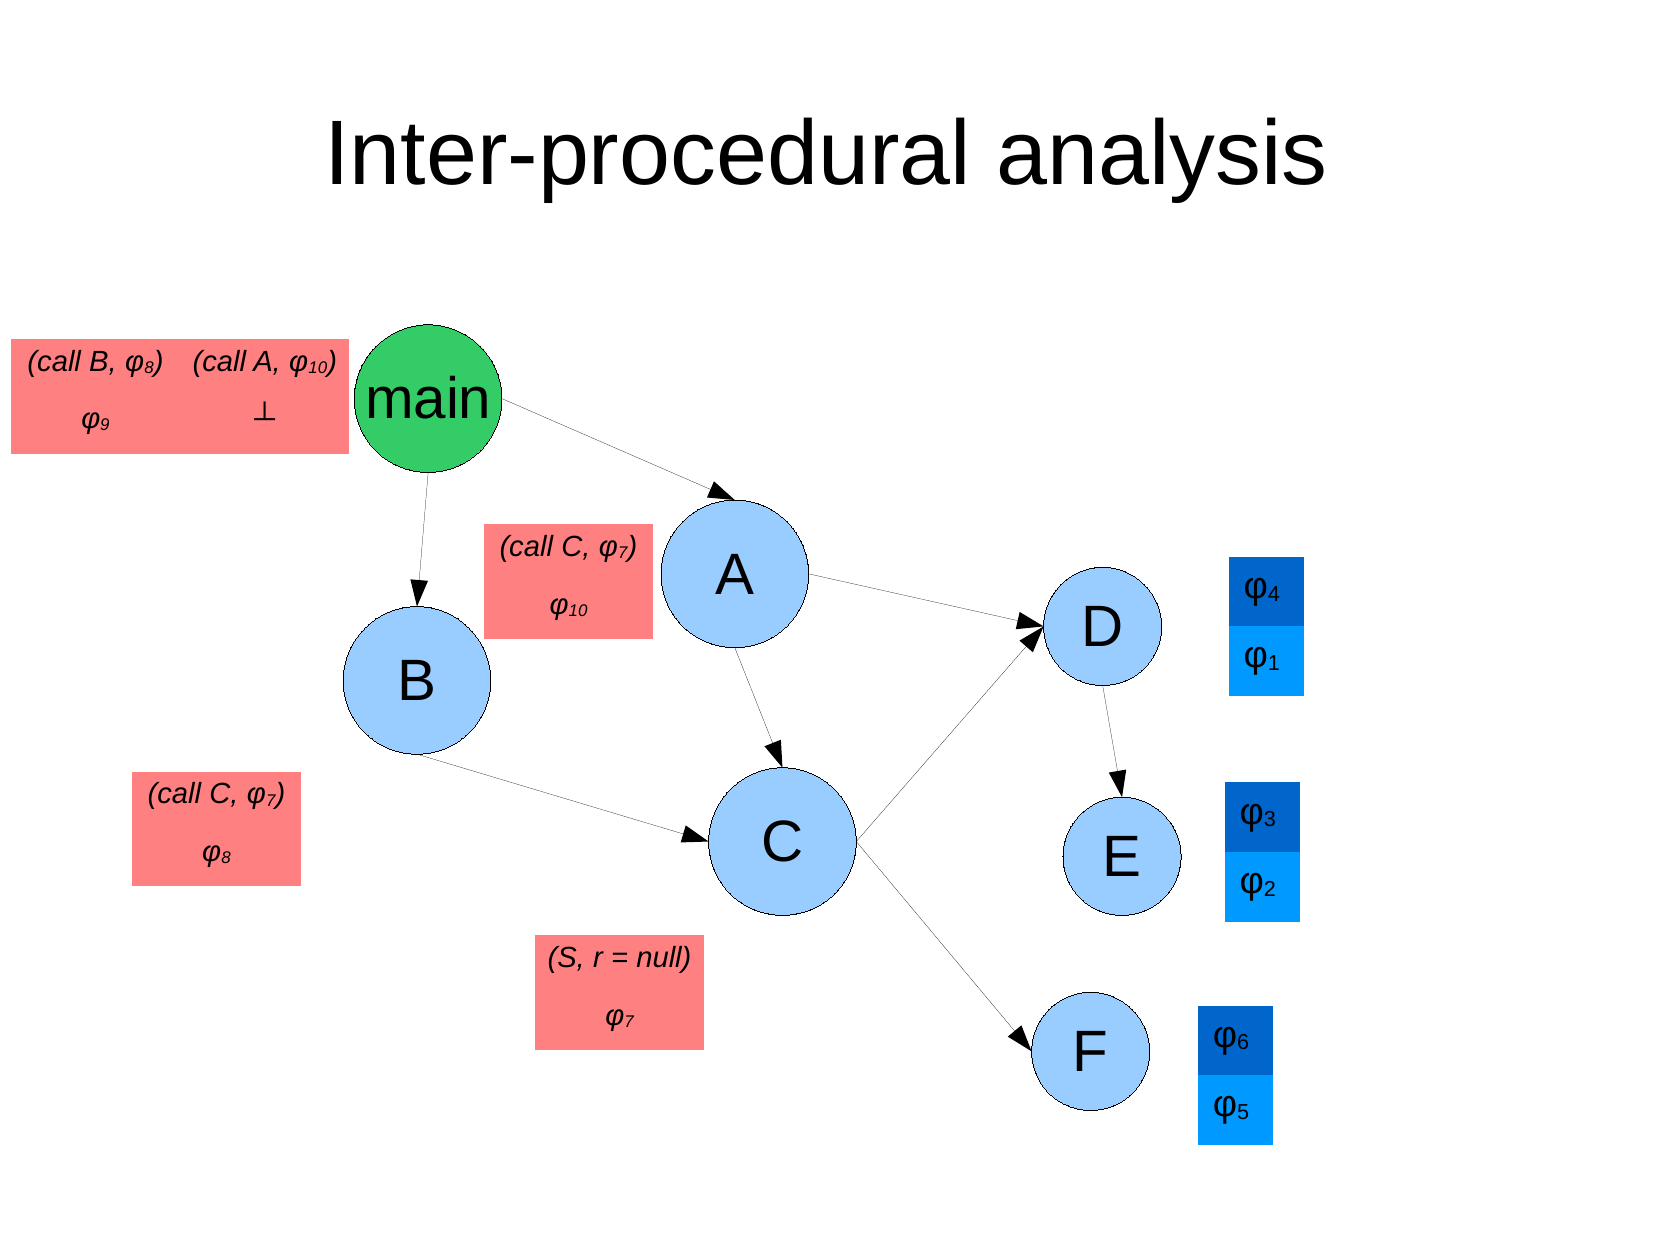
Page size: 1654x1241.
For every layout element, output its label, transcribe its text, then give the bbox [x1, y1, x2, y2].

table_cell φ8 [132, 829, 301, 886]
table_header (call C, φ7) [484, 524, 653, 582]
text_box F [1031, 992, 1150, 1111]
table_header (call B, φ8) [11, 339, 180, 396]
table_cell φ1 [1229, 626, 1304, 696]
text_box B [343, 606, 491, 755]
table_cell φ9 [11, 396, 180, 454]
table_header (call A, φ10) [180, 339, 349, 396]
table_header (call C, φ7) [132, 772, 301, 829]
title Inter-procedural analysis [82, 49, 1571, 257]
table_header φ4 [1229, 557, 1304, 626]
table_cell φ2 [1225, 852, 1300, 922]
table_header (S, r = null) [535, 935, 704, 993]
table_header φ6 [1198, 1006, 1273, 1075]
text_box A [661, 500, 809, 648]
text_box E [1062, 797, 1182, 916]
text_box D [1043, 567, 1162, 686]
table_cell ┴ [180, 396, 349, 454]
table_header φ3 [1225, 782, 1300, 852]
text_box C [708, 767, 857, 916]
table_cell φ10 [484, 582, 653, 639]
table_cell φ5 [1198, 1075, 1273, 1145]
text_box main [354, 324, 502, 473]
table_cell φ7 [535, 993, 704, 1050]
